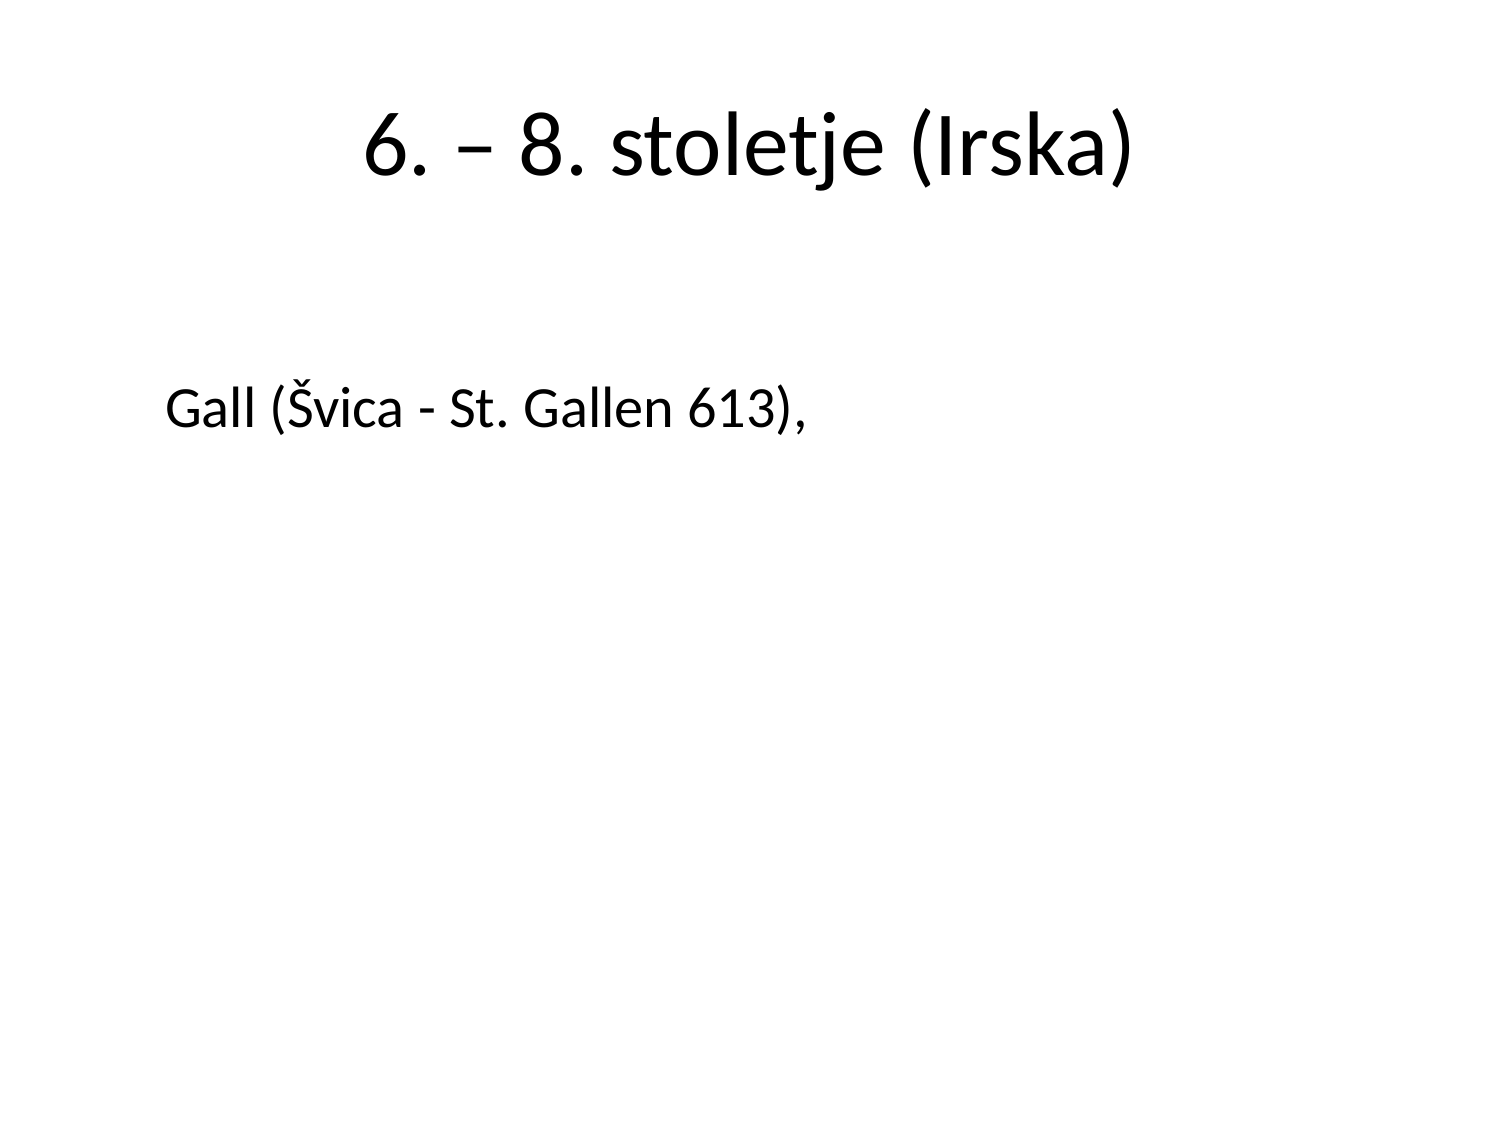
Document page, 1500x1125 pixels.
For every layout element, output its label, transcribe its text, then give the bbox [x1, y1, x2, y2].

title 6. – 8. stoletje (Irska) [75, 45, 1425, 233]
list Gall (Švica - St. Gallen 613), [75, 262, 1425, 1005]
